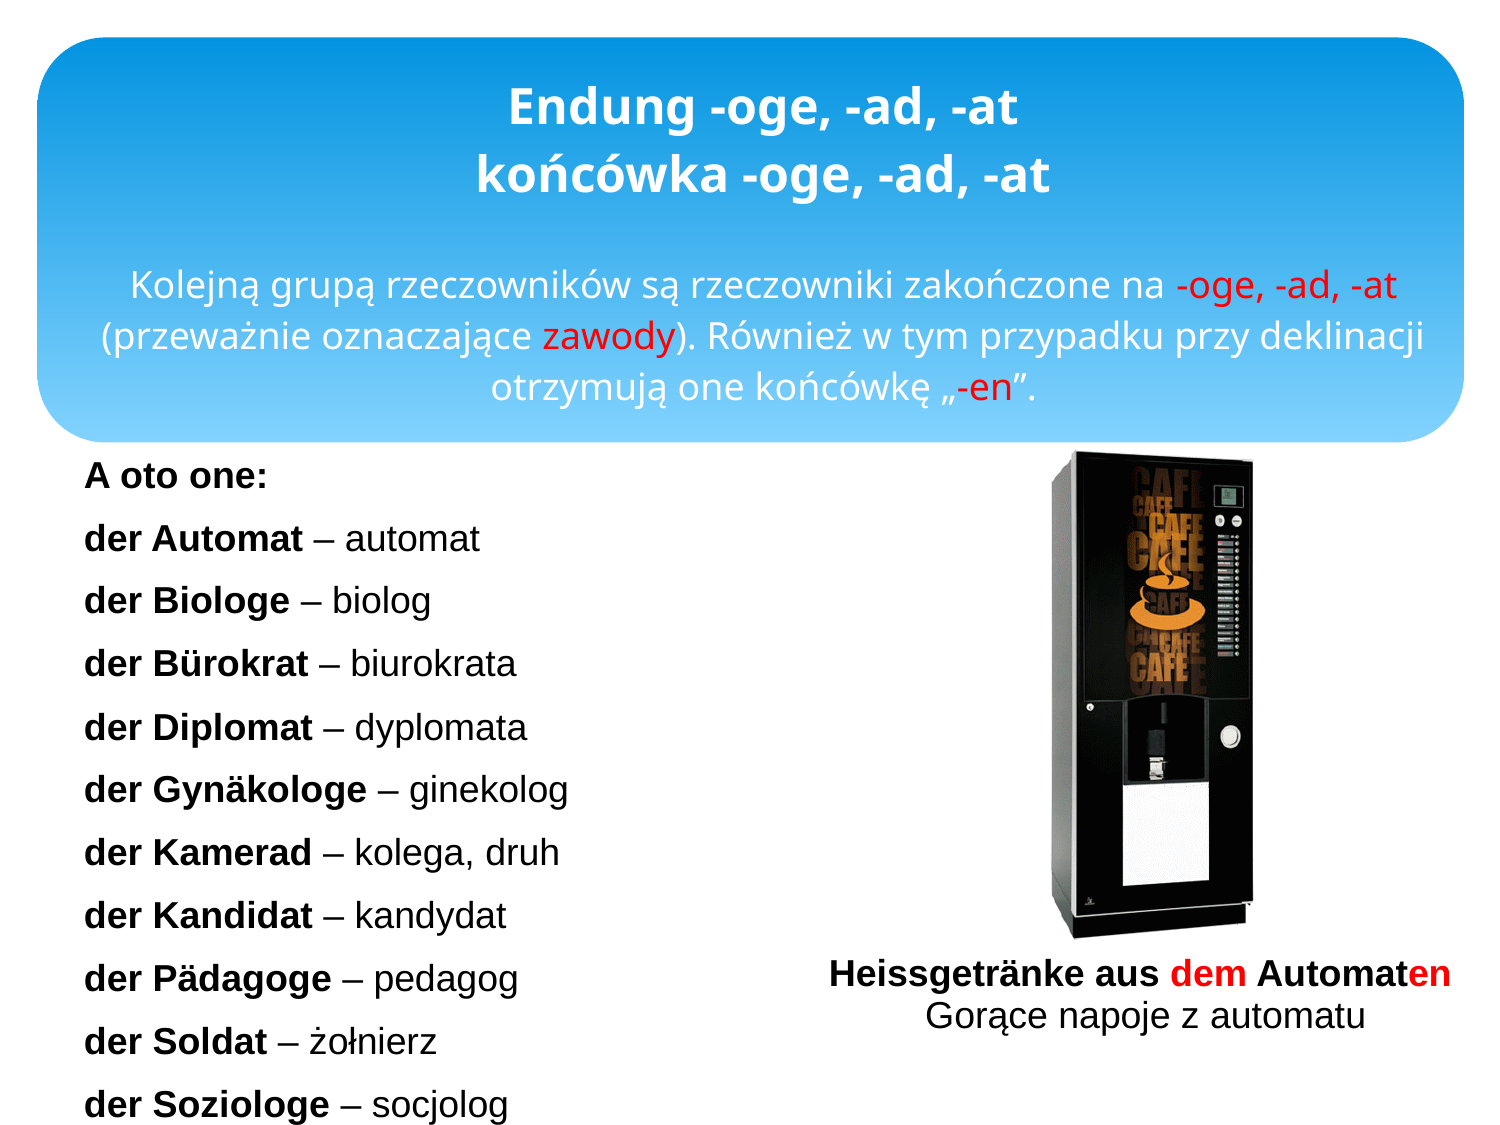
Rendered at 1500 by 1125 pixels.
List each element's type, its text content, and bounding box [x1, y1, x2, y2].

text_box Heissgetränke aus dem Automaten Gorące napoje z automatu [814, 944, 1477, 1045]
subtitle A oto one: der Automat – automat der Biologe – biolog der Bürokrat – biurokrata der Diplomat – dyplomata der Gynäkologe – ginekolog der Kamerad – kolega, druh der Kandidat – kandydat der Pädagoge – pedagog der Soldat – żołnierz der Soziologe – socjolog [83, 433, 1300, 1125]
picture [1003, 442, 1326, 945]
title Endung -oge, -ad, -at końcówka -oge, -ad, -at Kolejną grupą rzeczowników są rzeczowniki zakończone na -oge, -ad, -at (przeważnie oznaczające zawody). Również w tym przypadku przy deklinacji otrzymują one końcówkę „-en”. [88, 88, 1439, 394]
